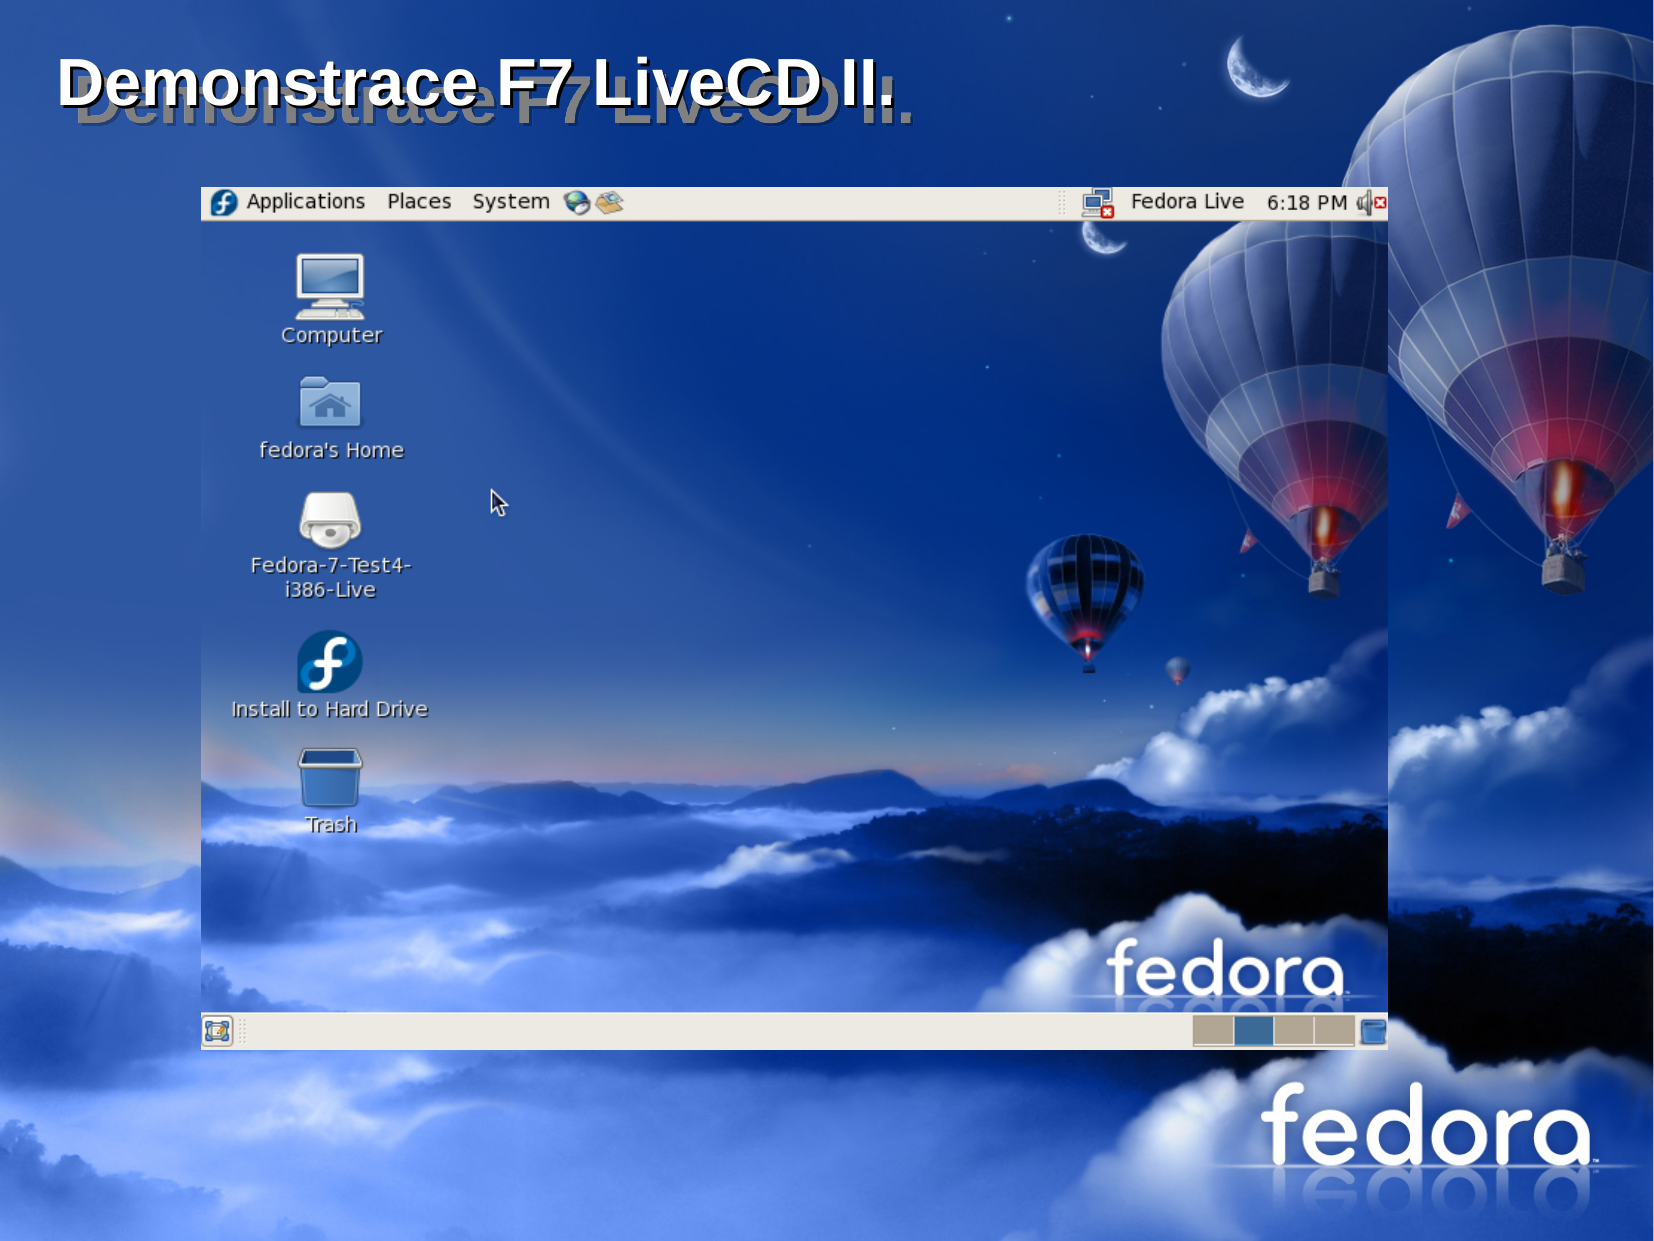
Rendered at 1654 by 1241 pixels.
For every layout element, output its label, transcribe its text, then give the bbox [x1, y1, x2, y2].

text_box Demonstrace F7 LiveCD II. [41, 37, 1613, 154]
picture [0, 0, 1654, 1241]
